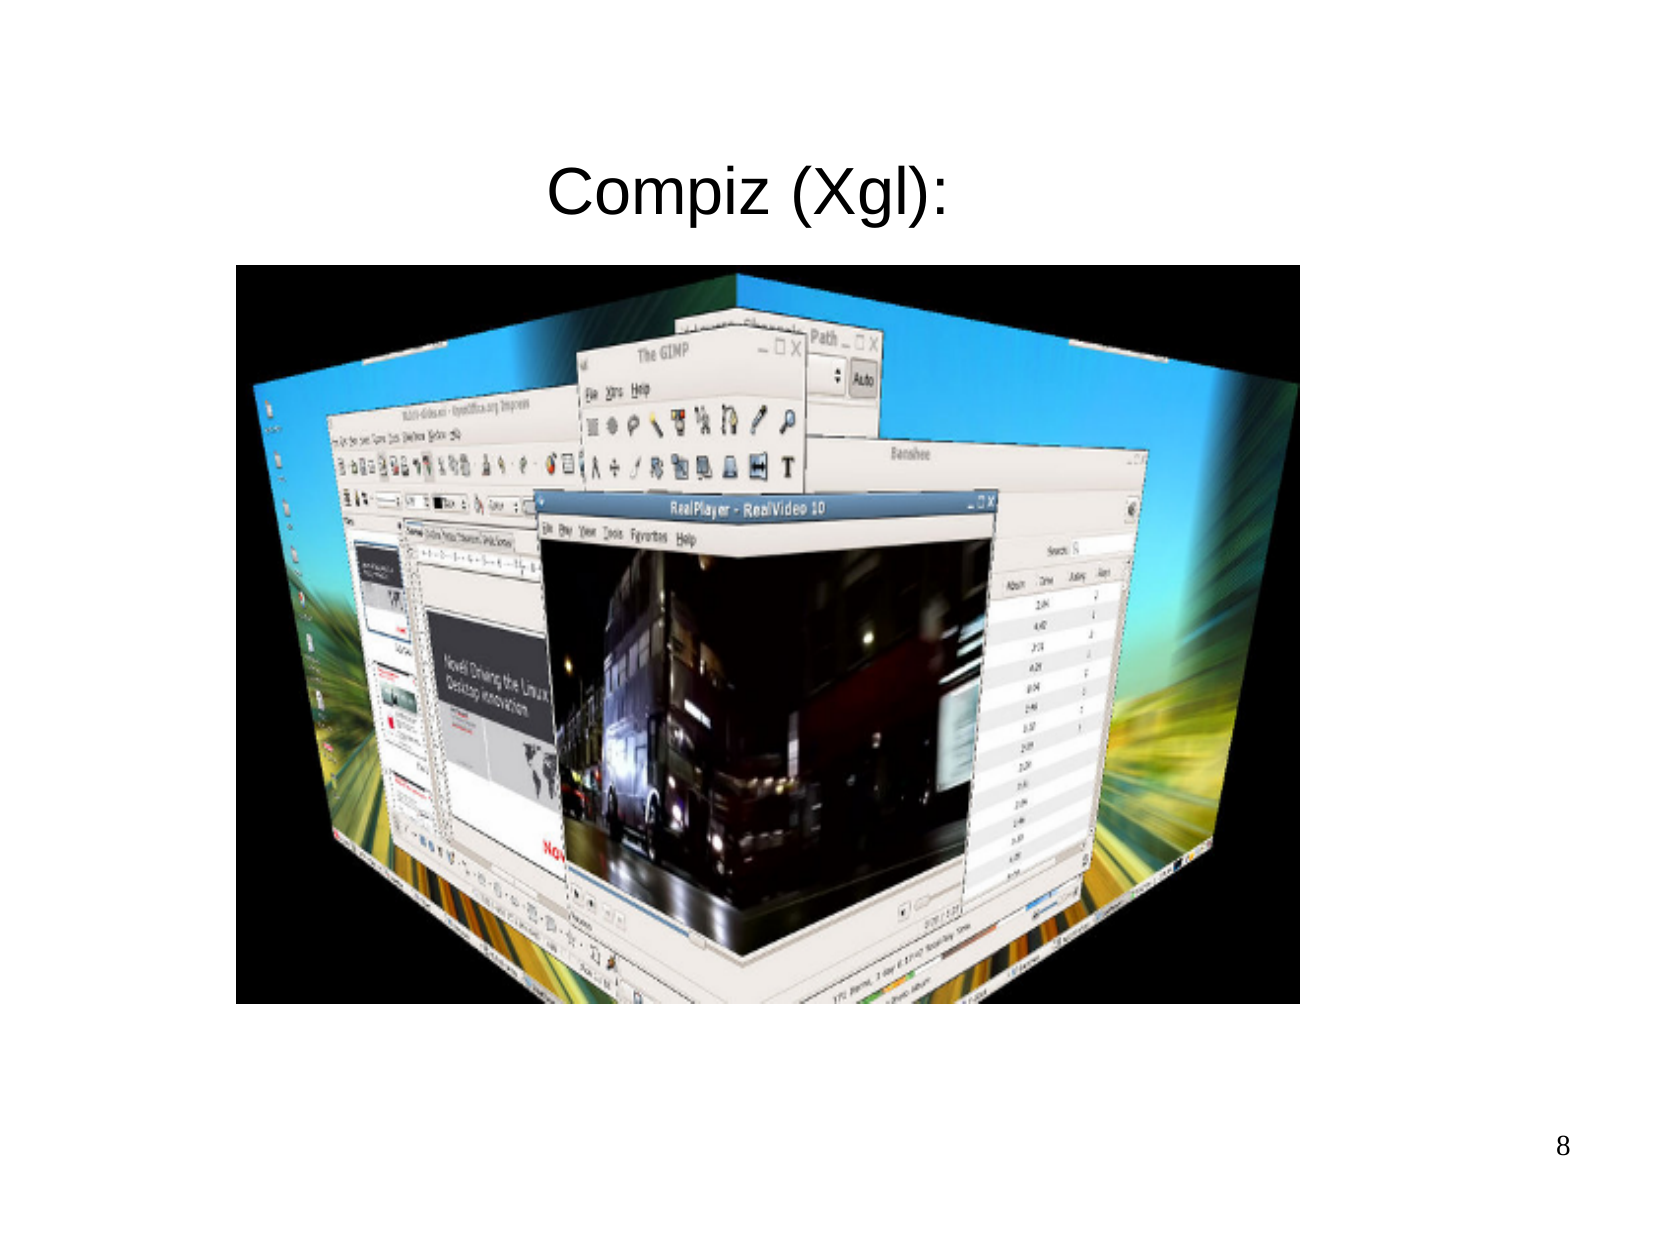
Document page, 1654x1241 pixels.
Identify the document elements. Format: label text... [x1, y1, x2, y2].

picture [236, 265, 1300, 1004]
text_box Compiz (Xgl): [531, 146, 966, 237]
